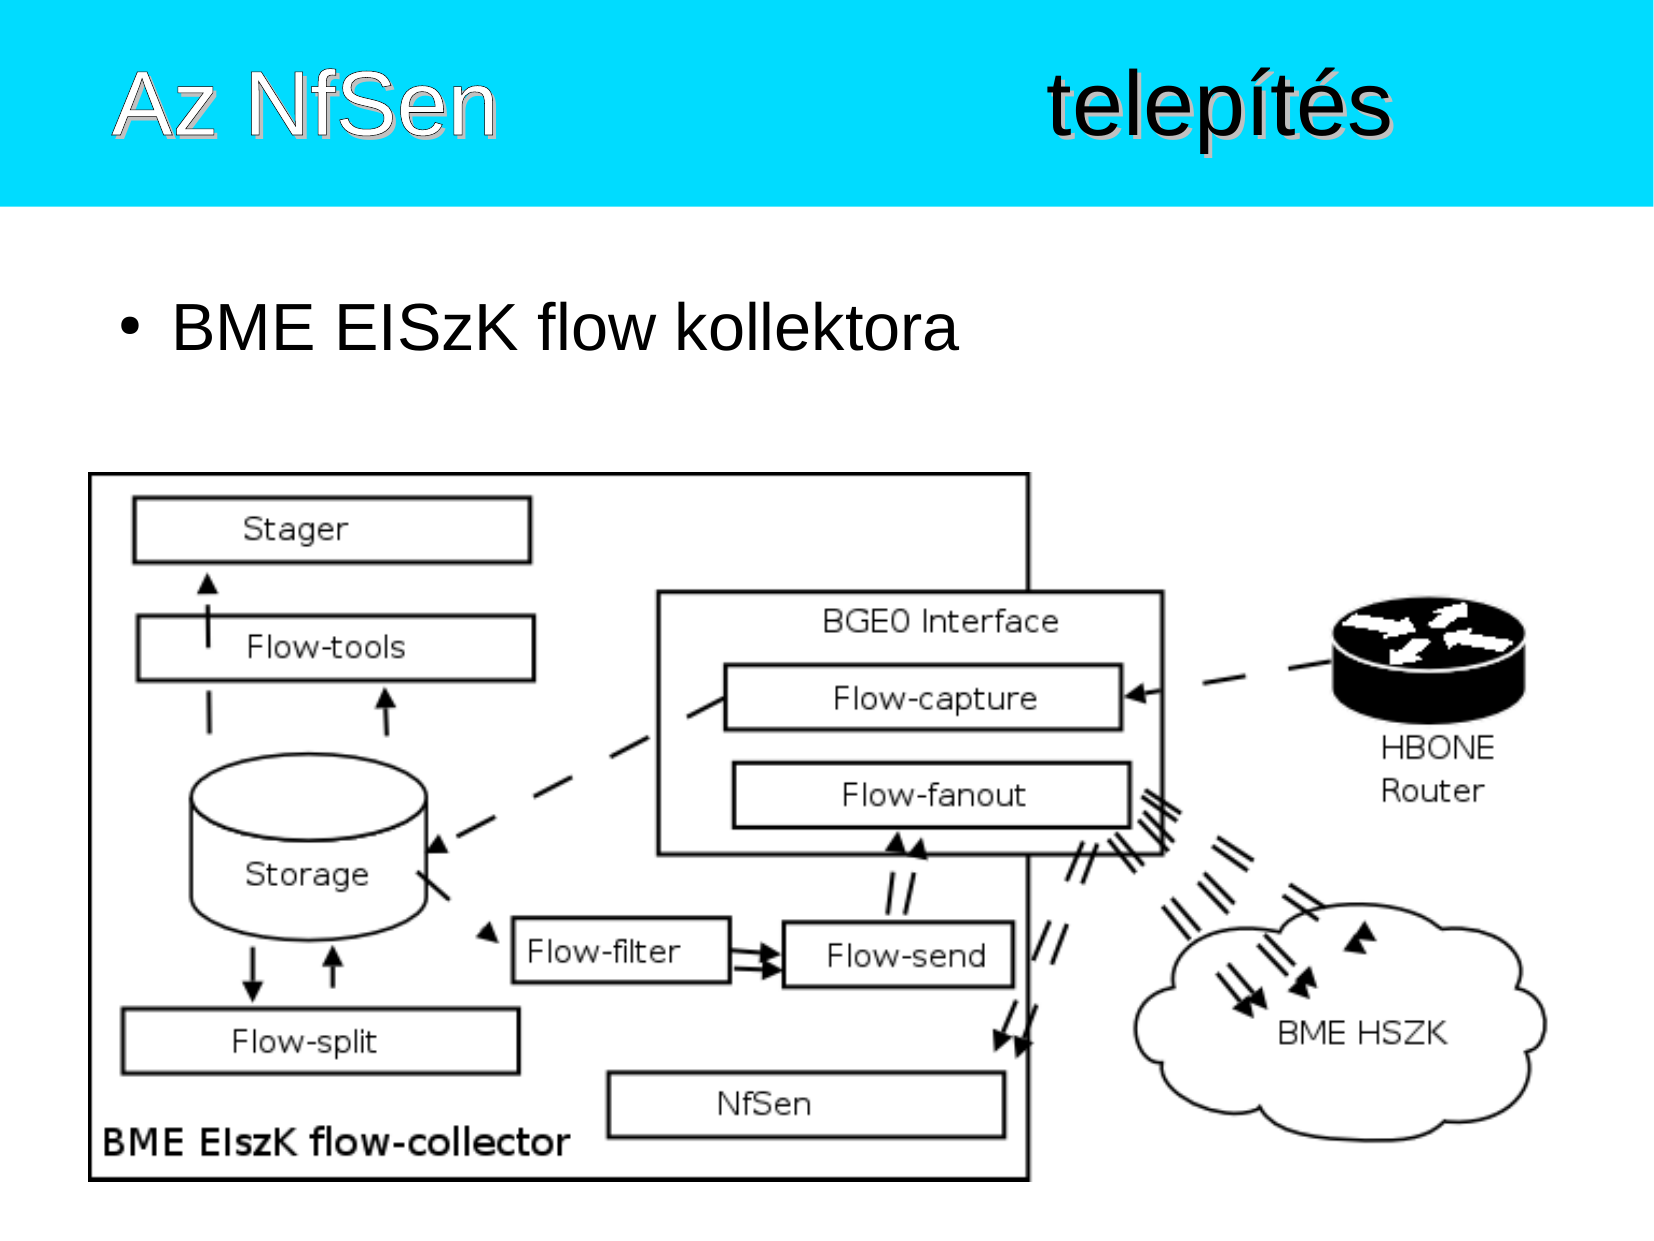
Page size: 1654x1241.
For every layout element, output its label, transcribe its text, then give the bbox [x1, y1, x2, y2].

title Az NfSen telepítés [0, 0, 1654, 207]
list BME EISzK flow kollektora [82, 290, 1571, 1109]
picture [88, 472, 1565, 1182]
